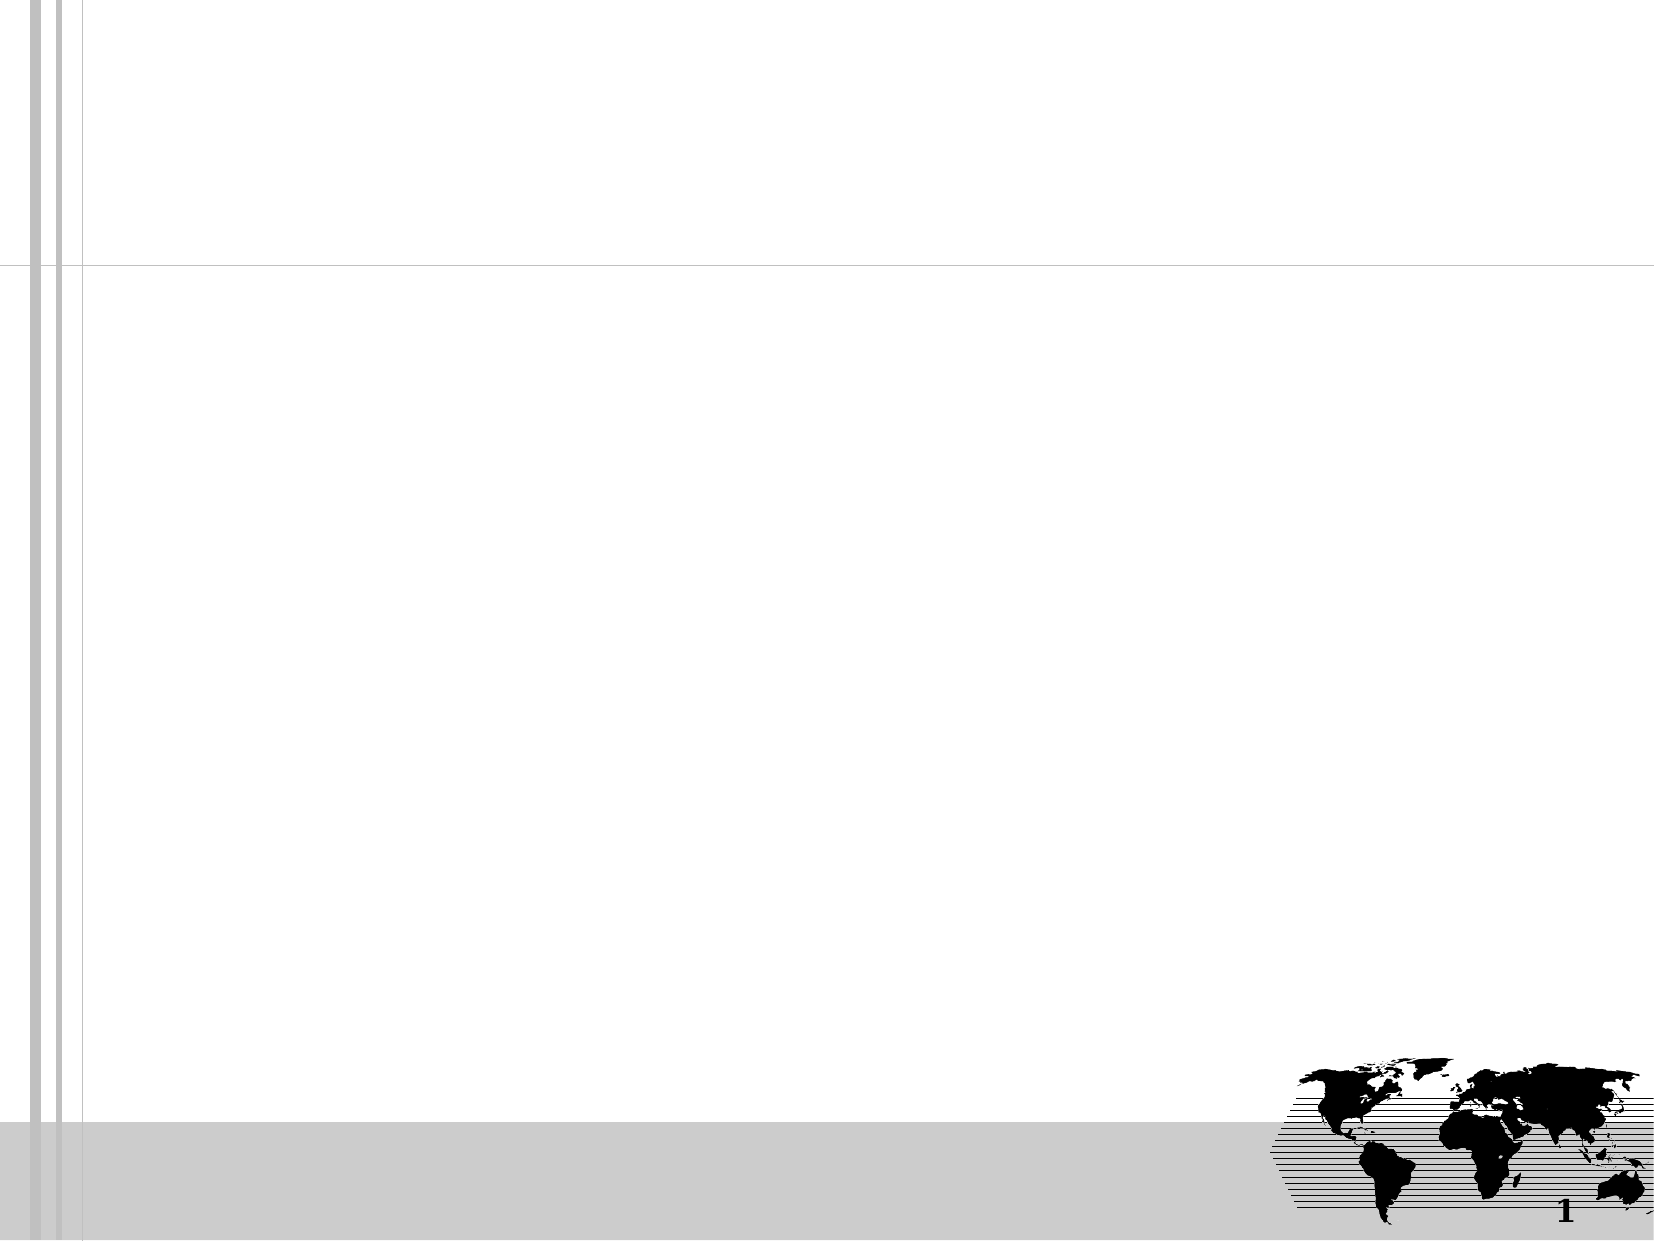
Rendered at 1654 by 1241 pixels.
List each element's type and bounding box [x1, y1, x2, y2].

picture [1293, 1054, 1654, 1235]
